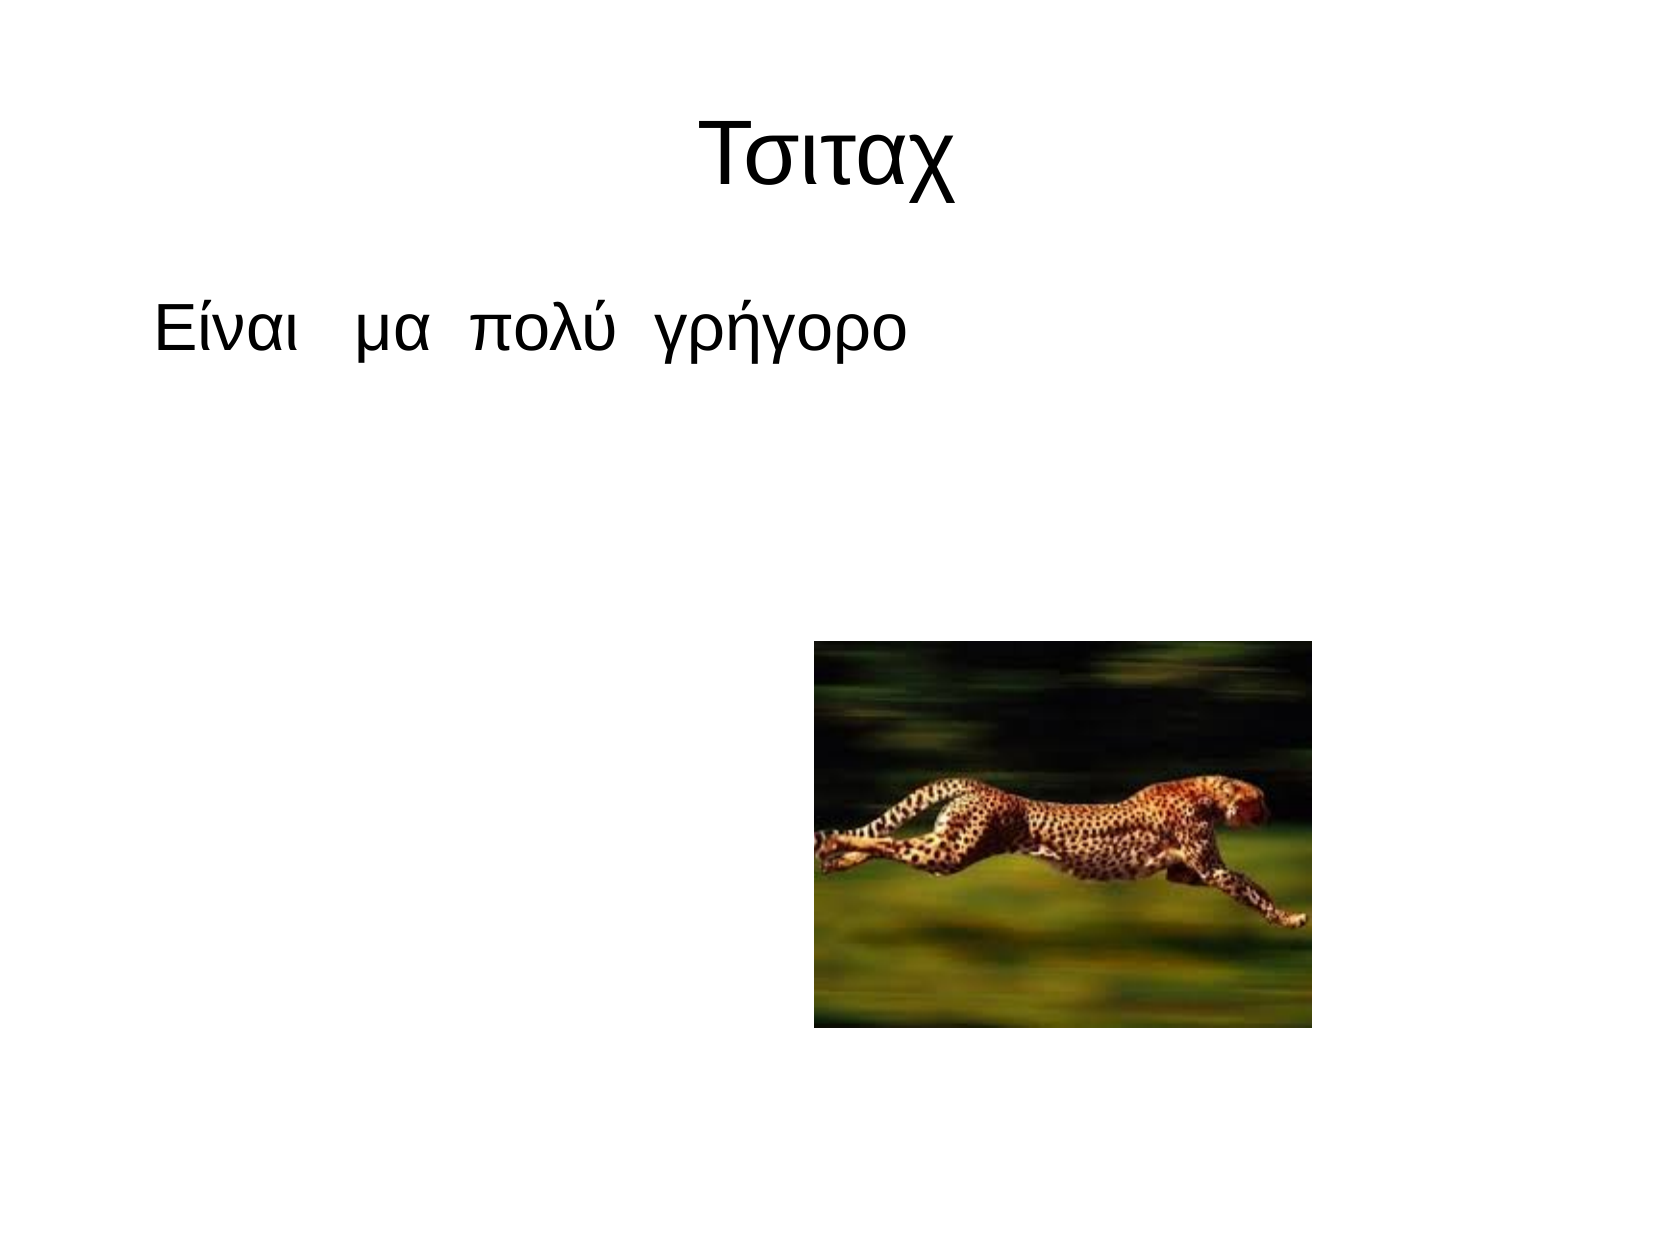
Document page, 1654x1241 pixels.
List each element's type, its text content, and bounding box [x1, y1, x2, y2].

picture [814, 641, 1312, 1028]
title Τσιταχ [82, 49, 1571, 257]
list Είναι μα πολύ γρήγορο [82, 290, 1571, 1109]
